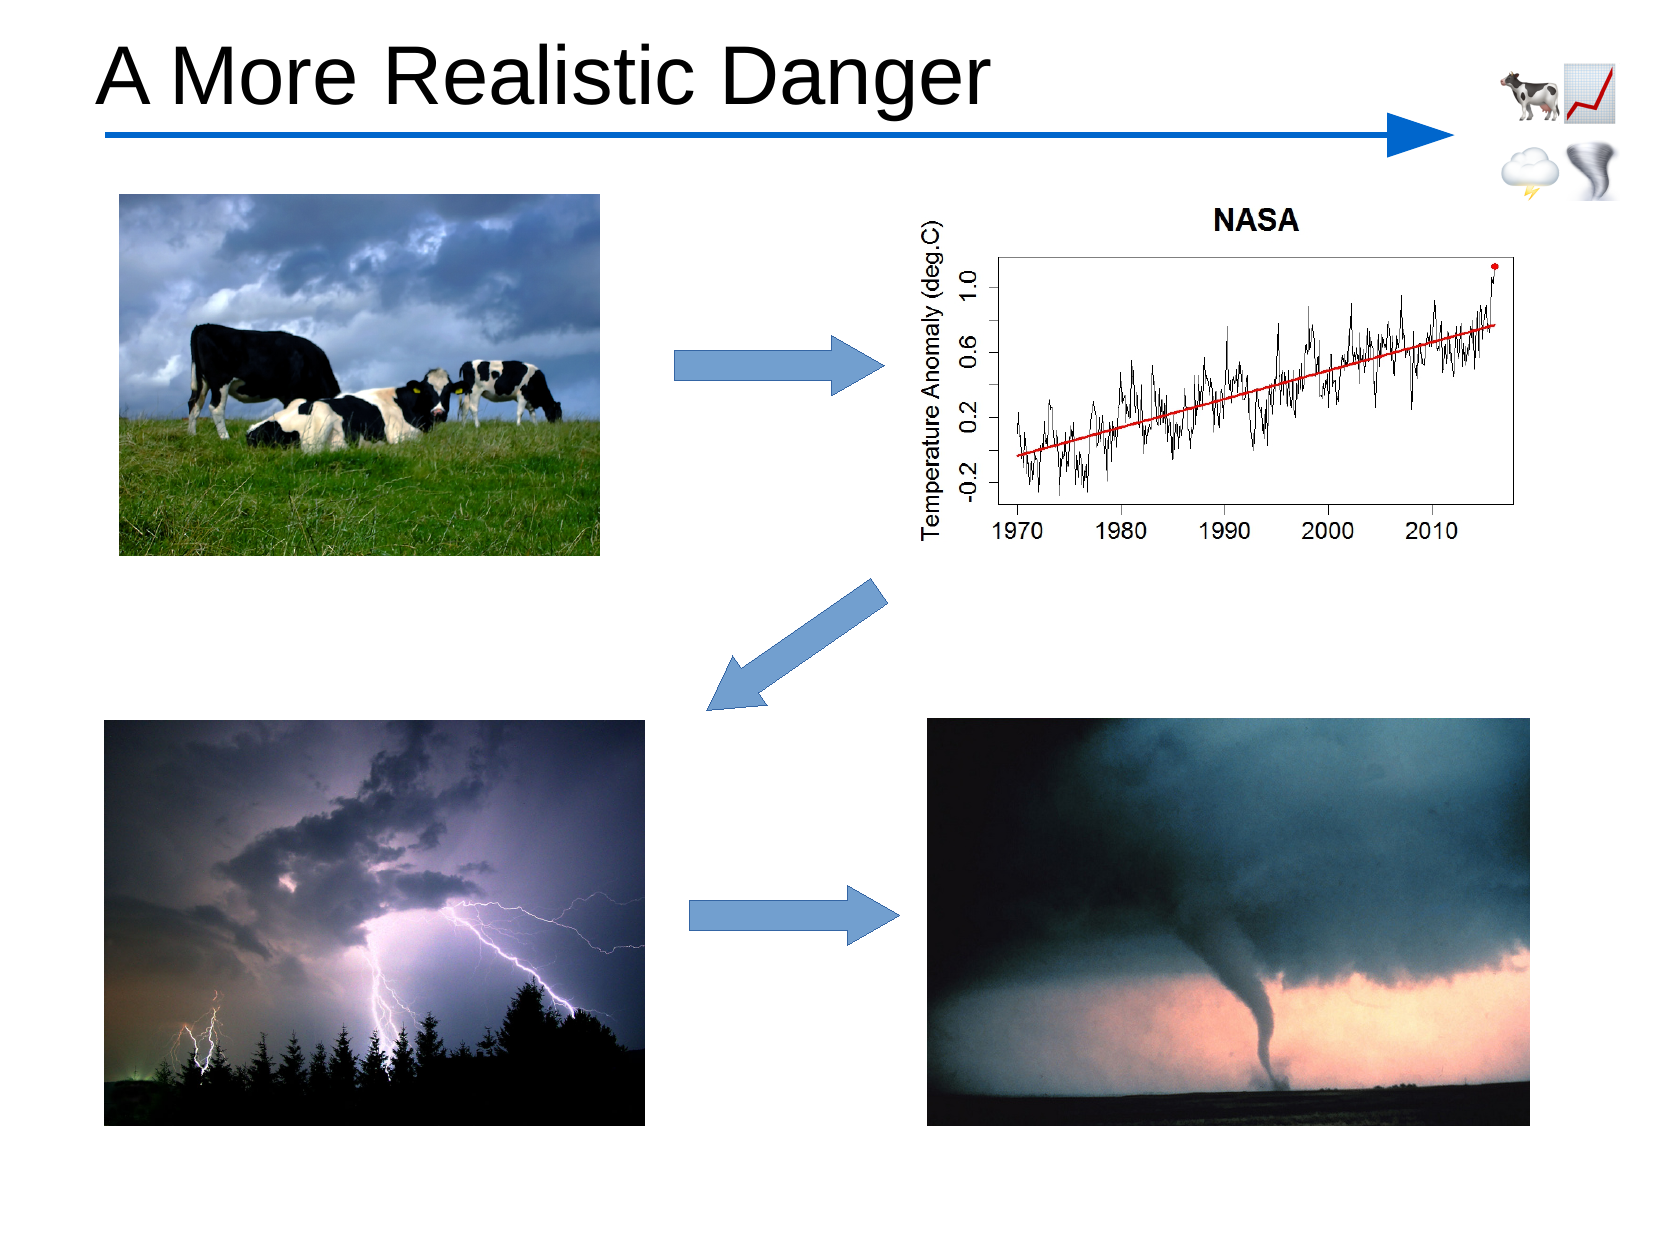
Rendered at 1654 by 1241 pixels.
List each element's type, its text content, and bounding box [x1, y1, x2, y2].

text_box A More Realistic Danger [63, 5, 1380, 240]
picture [119, 240, 600, 556]
picture [927, 718, 1530, 1126]
text_box [689, 885, 900, 946]
picture [921, 140, 1620, 601]
picture [104, 720, 645, 1126]
picture [1499, 63, 1620, 124]
text_box [674, 335, 885, 396]
text_box [706, 578, 888, 711]
